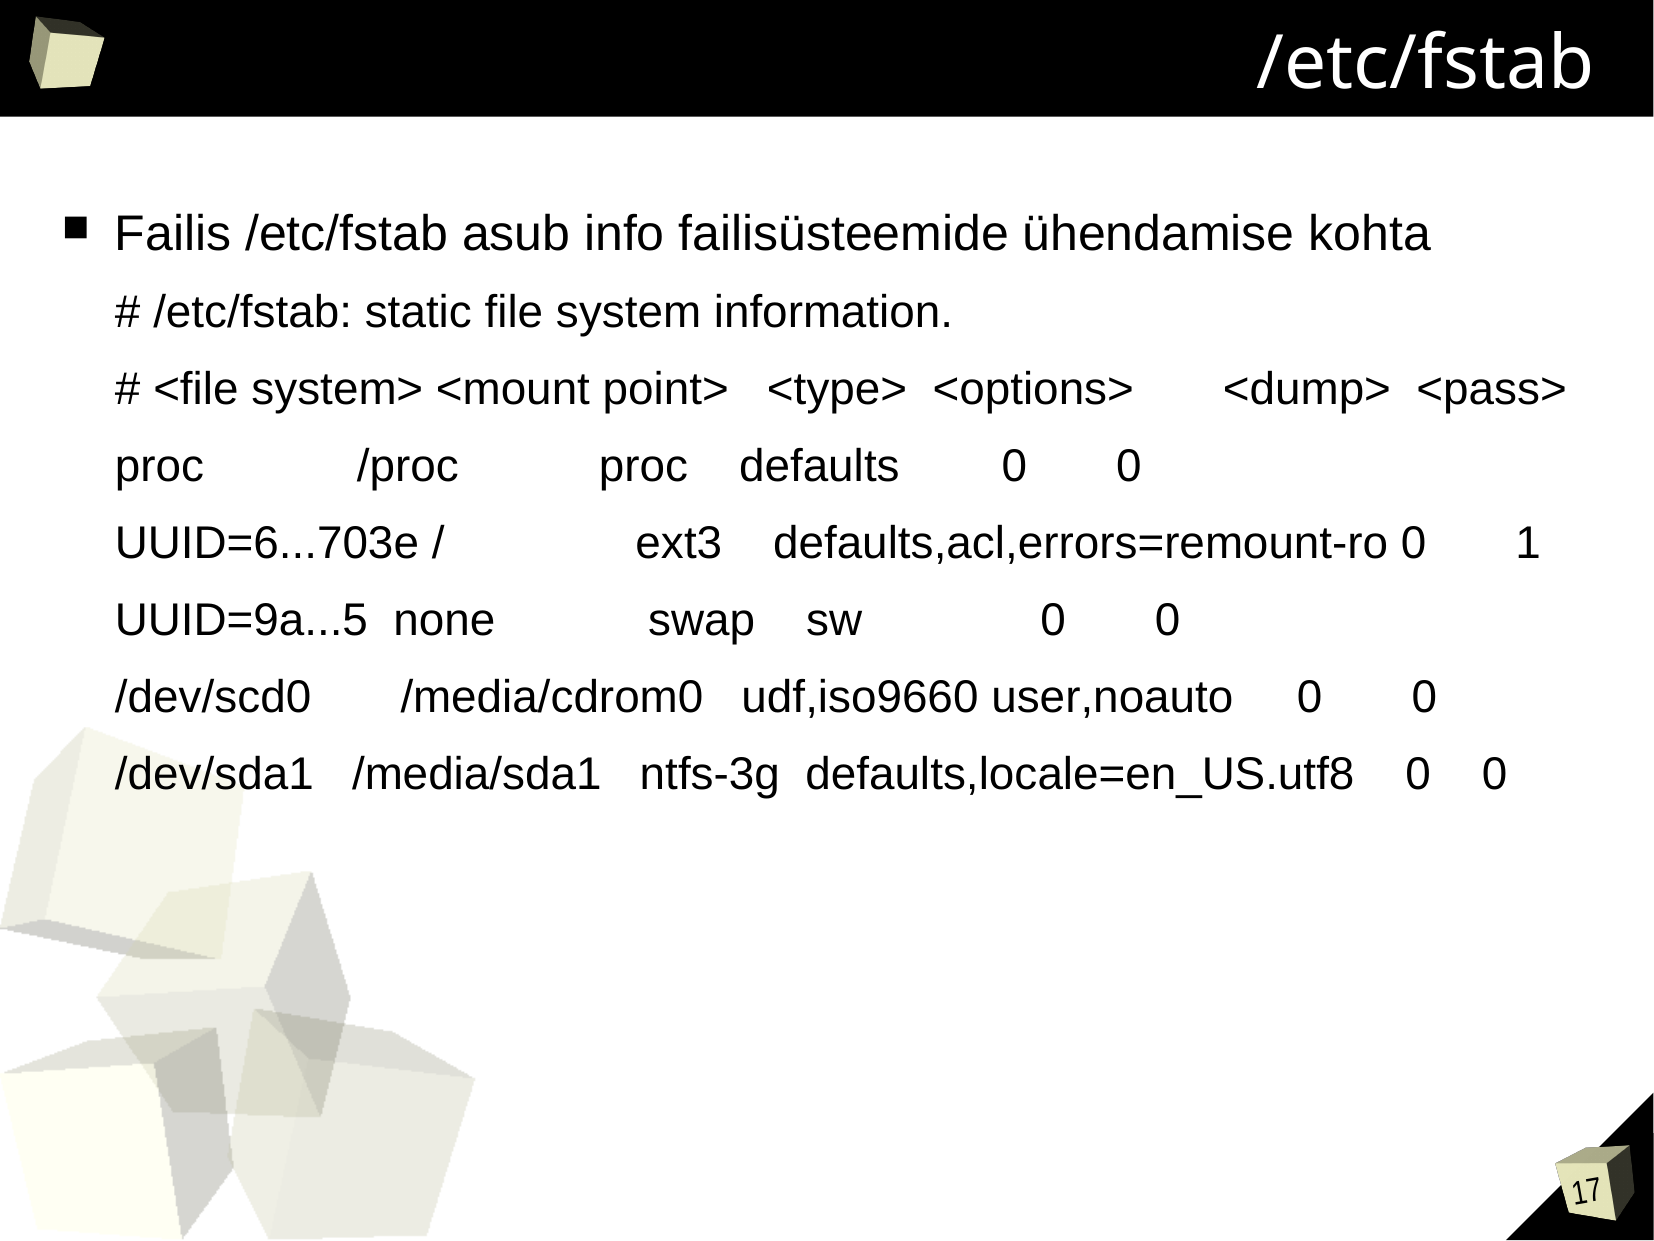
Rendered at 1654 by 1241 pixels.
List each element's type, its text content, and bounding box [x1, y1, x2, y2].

list Failis /etc/fstab asub info failisüsteemide ühendamise kohta # /etc/fstab: static file system information. # <file system> <mount point> <type> <options> <dump> <pass> proc /proc proc defaults 0 0 UUID=6...703e / ext3 defaults,acl,errors=remount-ro 0 1 UUID=9a...5 none swap sw 0 0 /dev/scd0 /media/cdrom0 udf,iso9660 user,noauto 0 0 /dev/sda1 /media/sda1 ntfs-3g defaults,locale=en_US.utf8 0 0 [44, 177, 1611, 1214]
title /etc/fstab [118, 0, 1595, 119]
picture [0, 726, 477, 1241]
